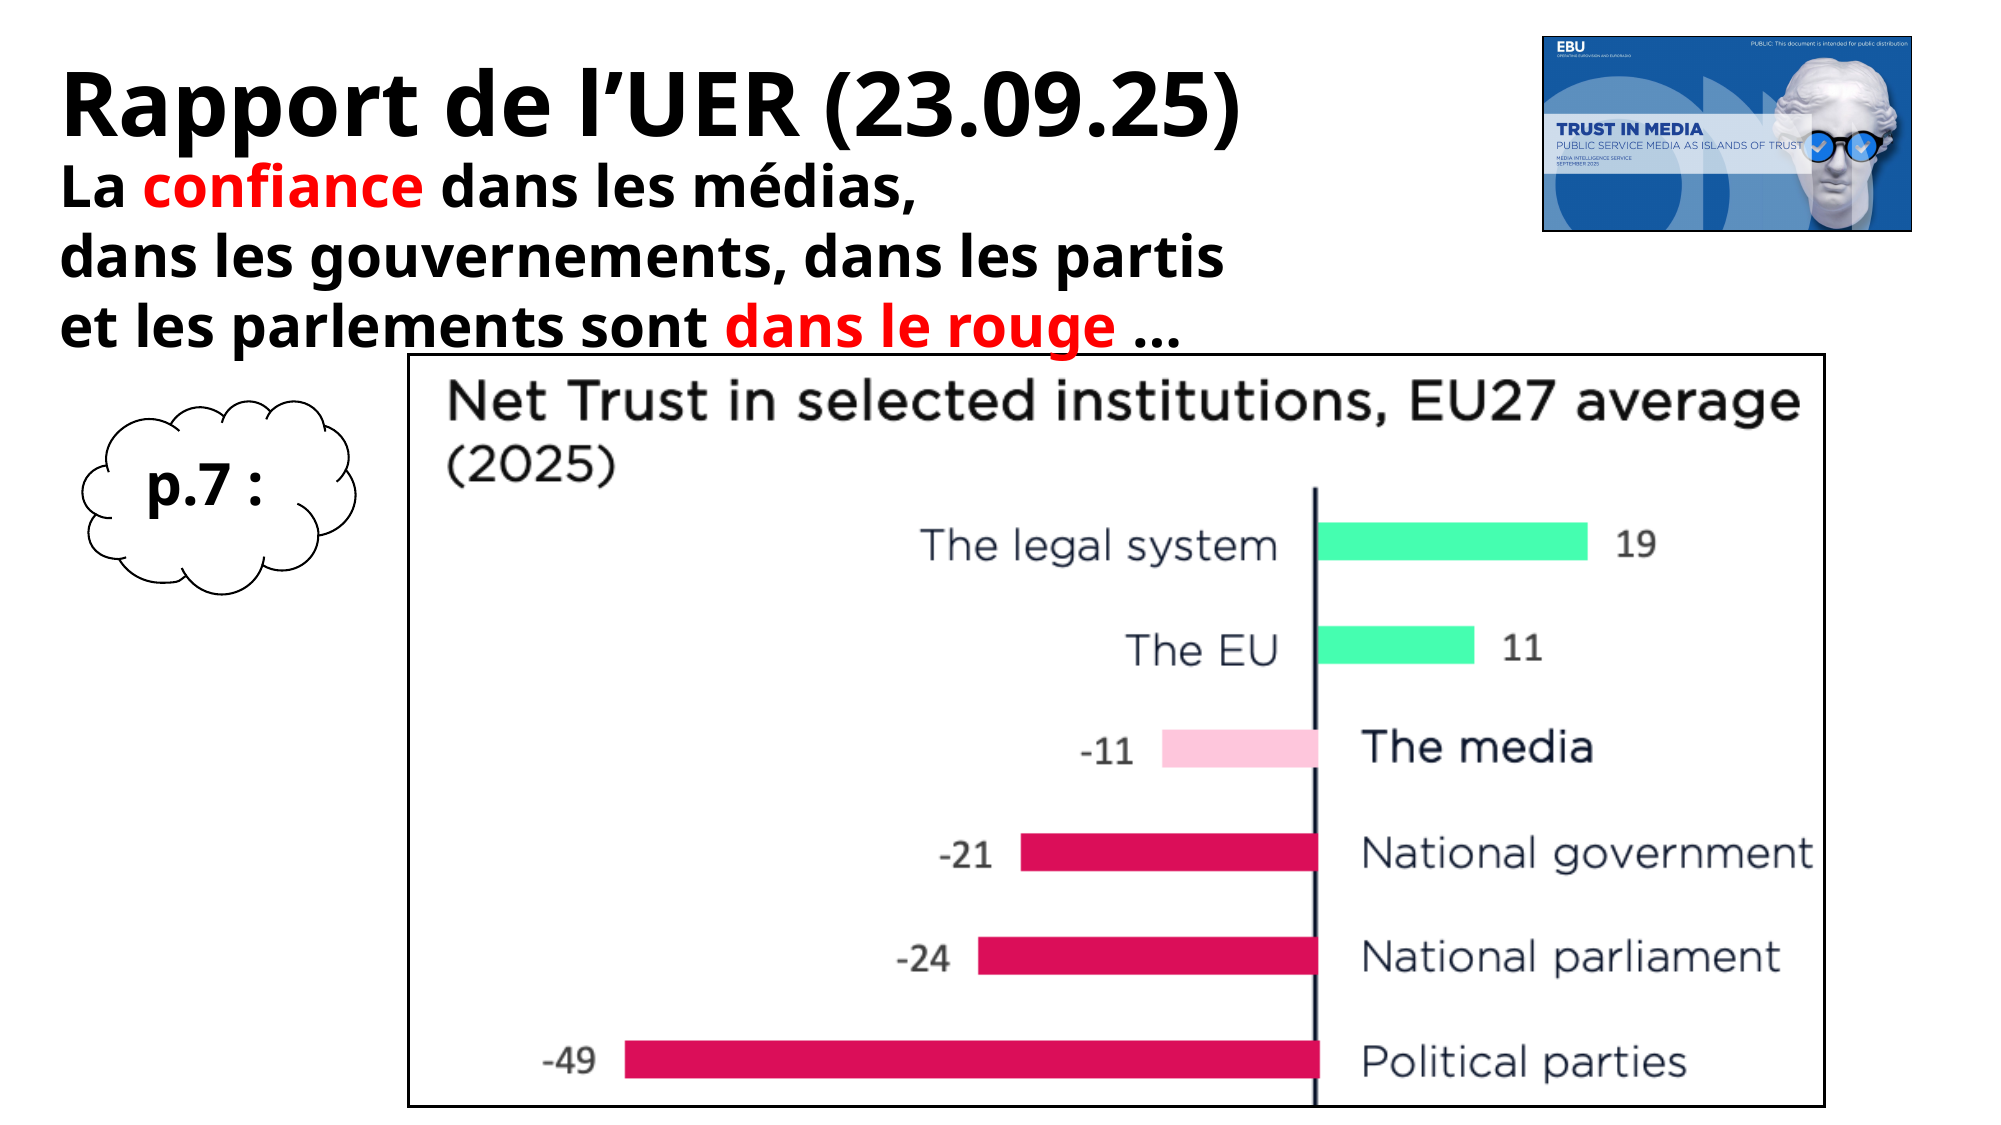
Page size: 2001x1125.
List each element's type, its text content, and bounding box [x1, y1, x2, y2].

picture [410, 355, 1823, 1105]
text_box p.7 : [107, 423, 302, 551]
text_box p.7 : [107, 423, 127, 445]
text_box La confiance dans les médias, dans les gouvernements, dans les partis et les parlements sont dans le rouge … [44, 141, 1457, 369]
title Rapport de l’UER (23.09.25) [44, 45, 1457, 141]
picture [1543, 37, 1911, 231]
